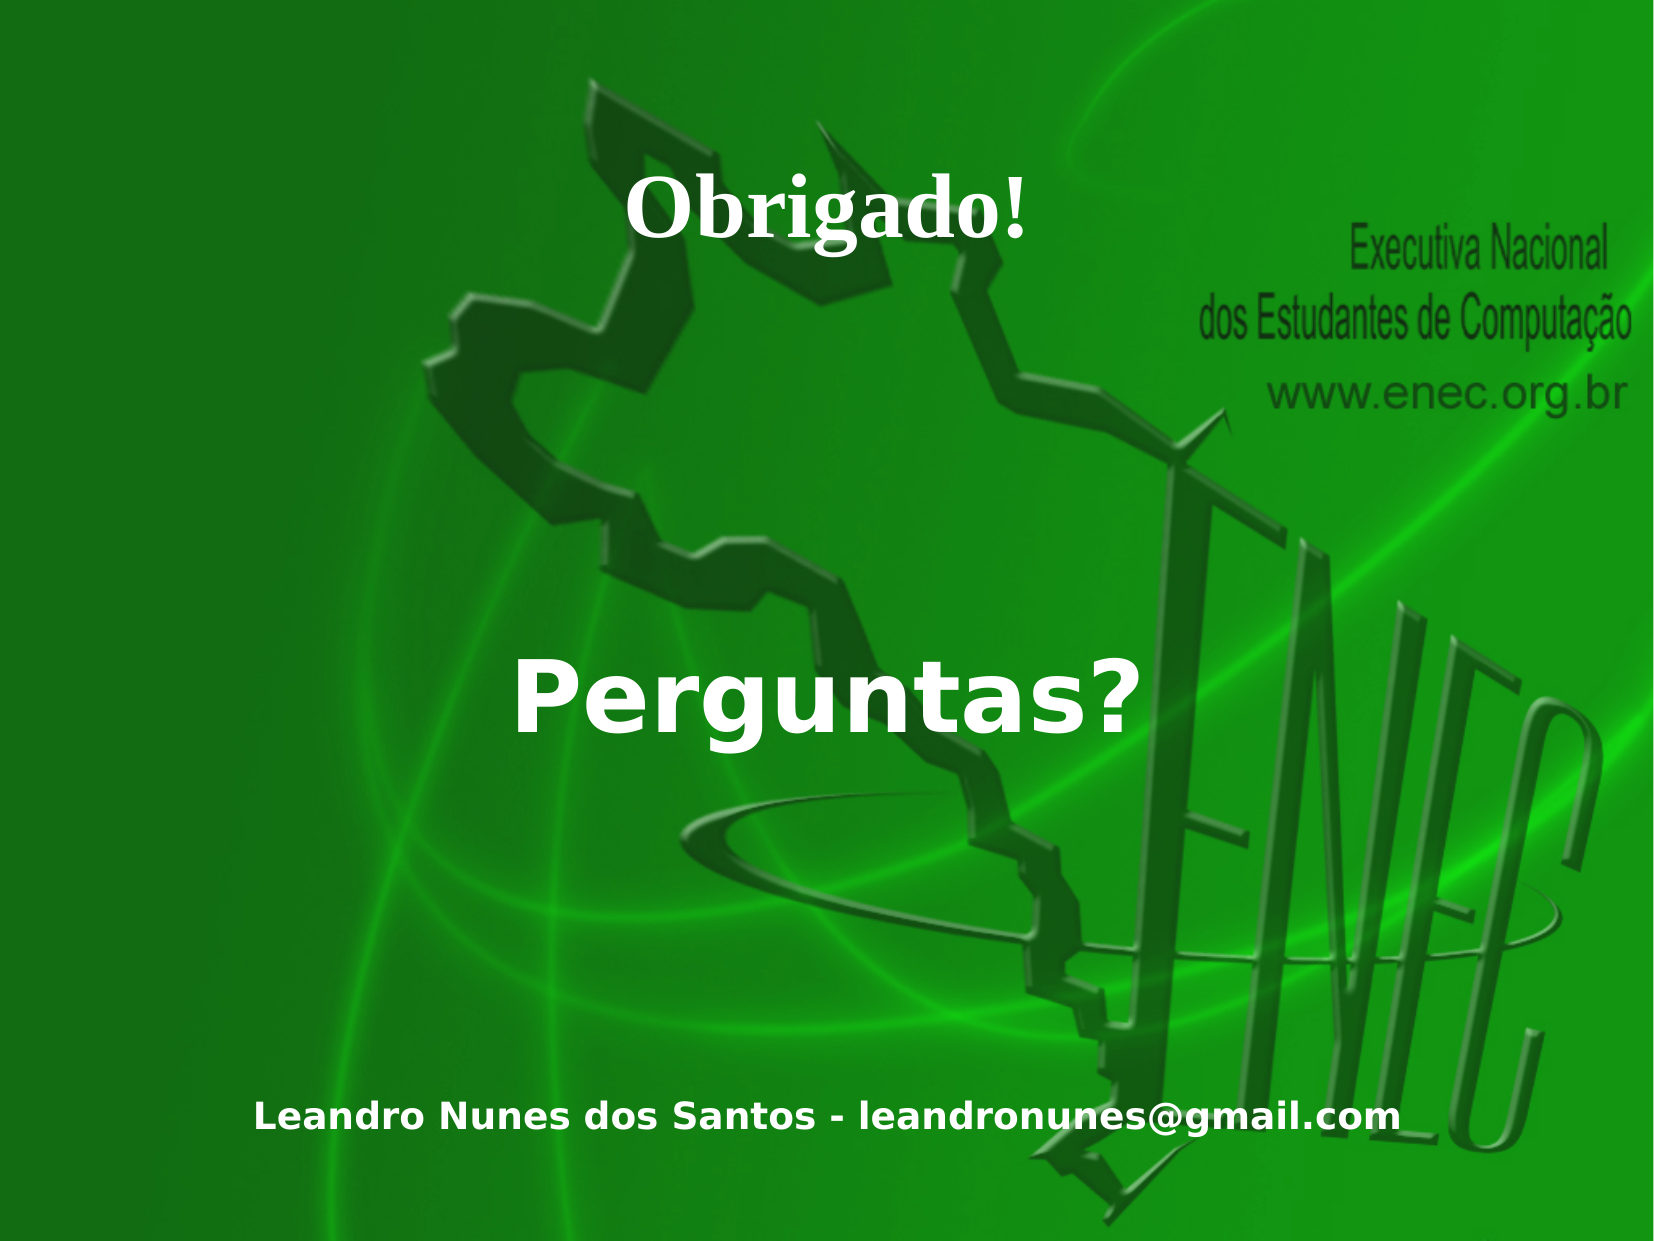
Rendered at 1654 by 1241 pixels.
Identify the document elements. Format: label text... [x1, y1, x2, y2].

title Obrigado! [121, 103, 1534, 311]
picture [0, 0, 1654, 1241]
text_box Perguntas? Leandro Nunes dos Santos - leandronunes@gmail.com [121, 503, 1534, 1241]
